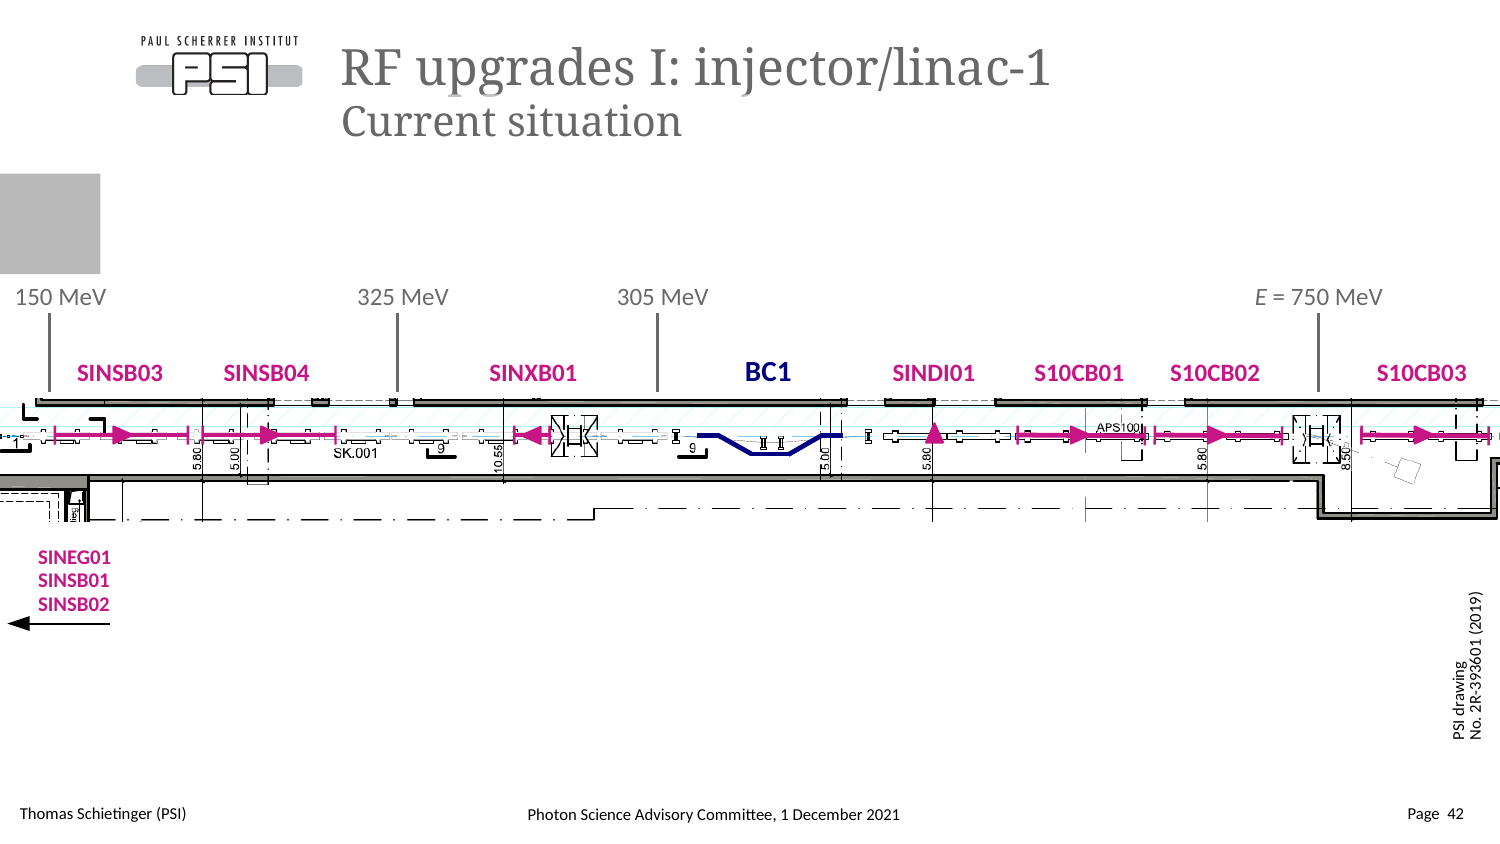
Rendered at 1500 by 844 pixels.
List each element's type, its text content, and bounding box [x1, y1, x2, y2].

text_box SINDI01 [877, 355, 998, 396]
text_box BC1 [730, 351, 808, 398]
text_box 325 MeV [342, 278, 492, 319]
text_box SINSB04 [208, 355, 337, 396]
text_box PSI drawing No. 2R-393601 (2019) [1444, 540, 1500, 756]
text_box SINSB03 [62, 355, 188, 396]
text_box SINXB01 [474, 355, 599, 396]
text_box SINSB01 [23, 577, 138, 588]
text_box 305 MeV [602, 278, 740, 319]
title Current situation [340, 94, 1014, 151]
text_box E = 750 MeV [1240, 278, 1411, 319]
text_box SINEG01 [23, 541, 138, 577]
text_box S10CB01 [1019, 355, 1141, 396]
title RF upgrades I: injector/linac-1 [340, 35, 1231, 98]
text_box 150 MeV [0, 278, 128, 319]
picture [0, 398, 1500, 522]
text_box SINSB02 [23, 588, 138, 625]
text_box S10CB03 [1362, 355, 1489, 396]
text_box S10CB02 [1155, 355, 1276, 396]
